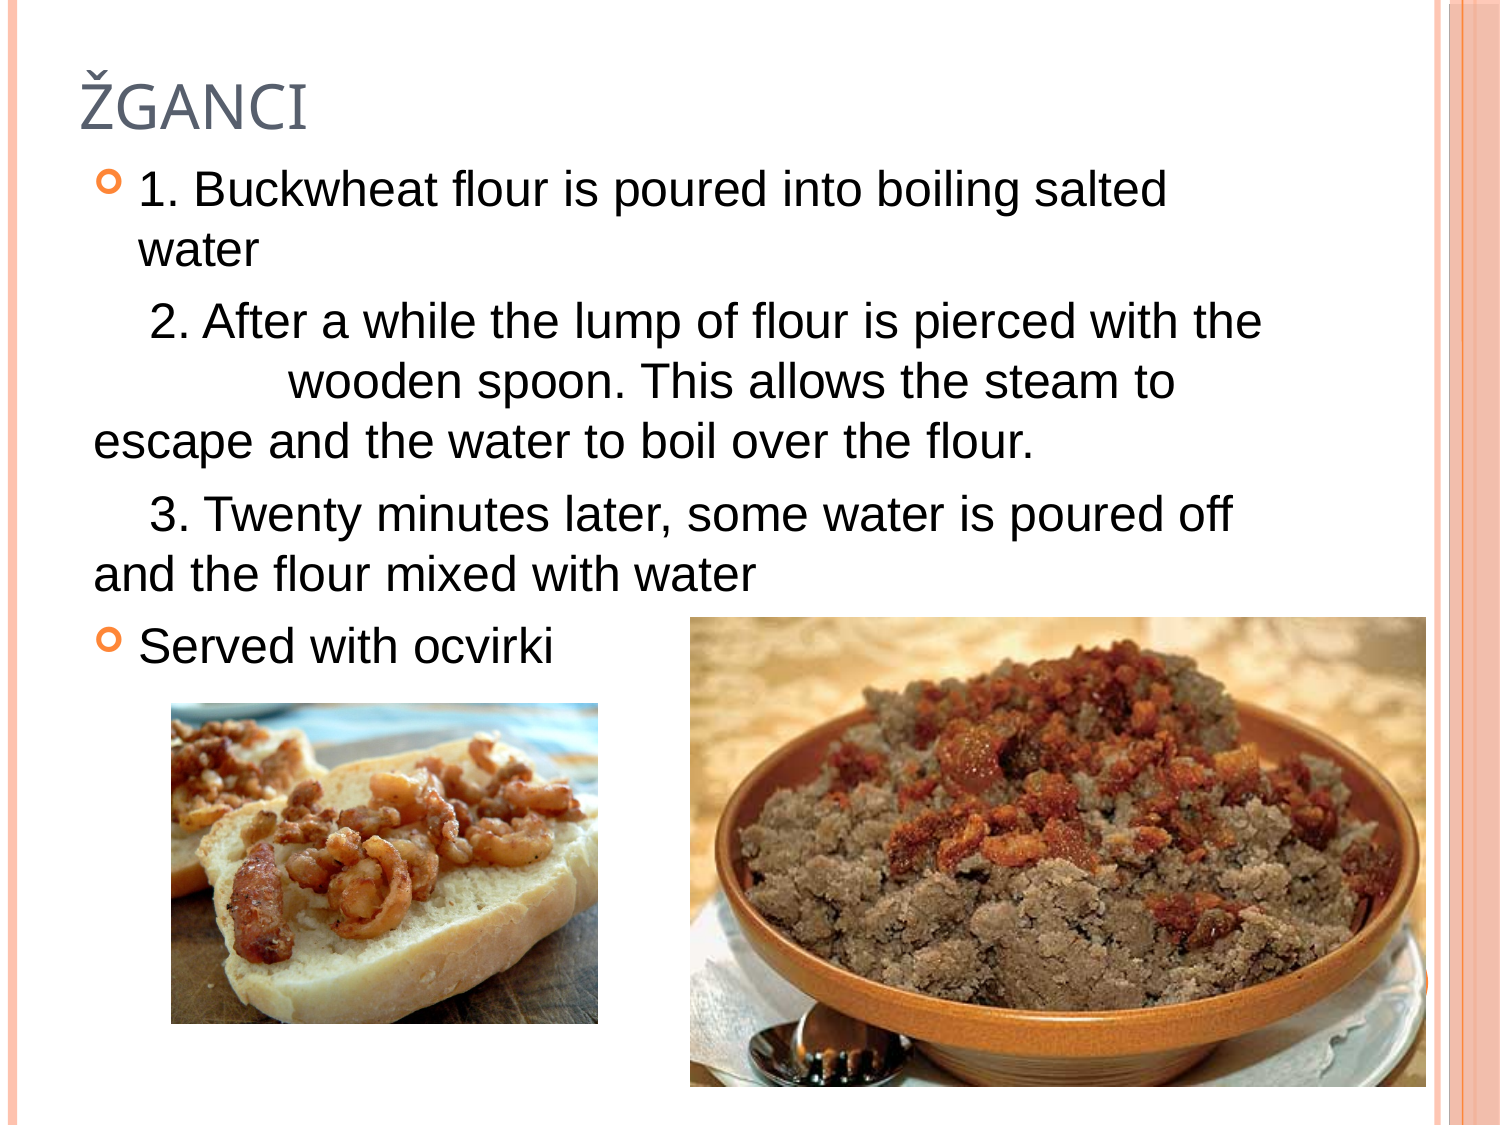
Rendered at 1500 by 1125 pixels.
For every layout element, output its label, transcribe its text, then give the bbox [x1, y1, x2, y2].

list 1. Buckwheat flour is poured into boiling salted water 2. After a while the lump of flour is pierced with the wooden spoon. This allows the steam to escape and the water to boil over the flour. 3. Twenty minutes later, some water is poured off and the flour mixed with water Served with ocvirki [78, 148, 1304, 949]
title ŽGANCI [64, 42, 1290, 150]
picture [690, 617, 1426, 1087]
picture [171, 703, 598, 1024]
